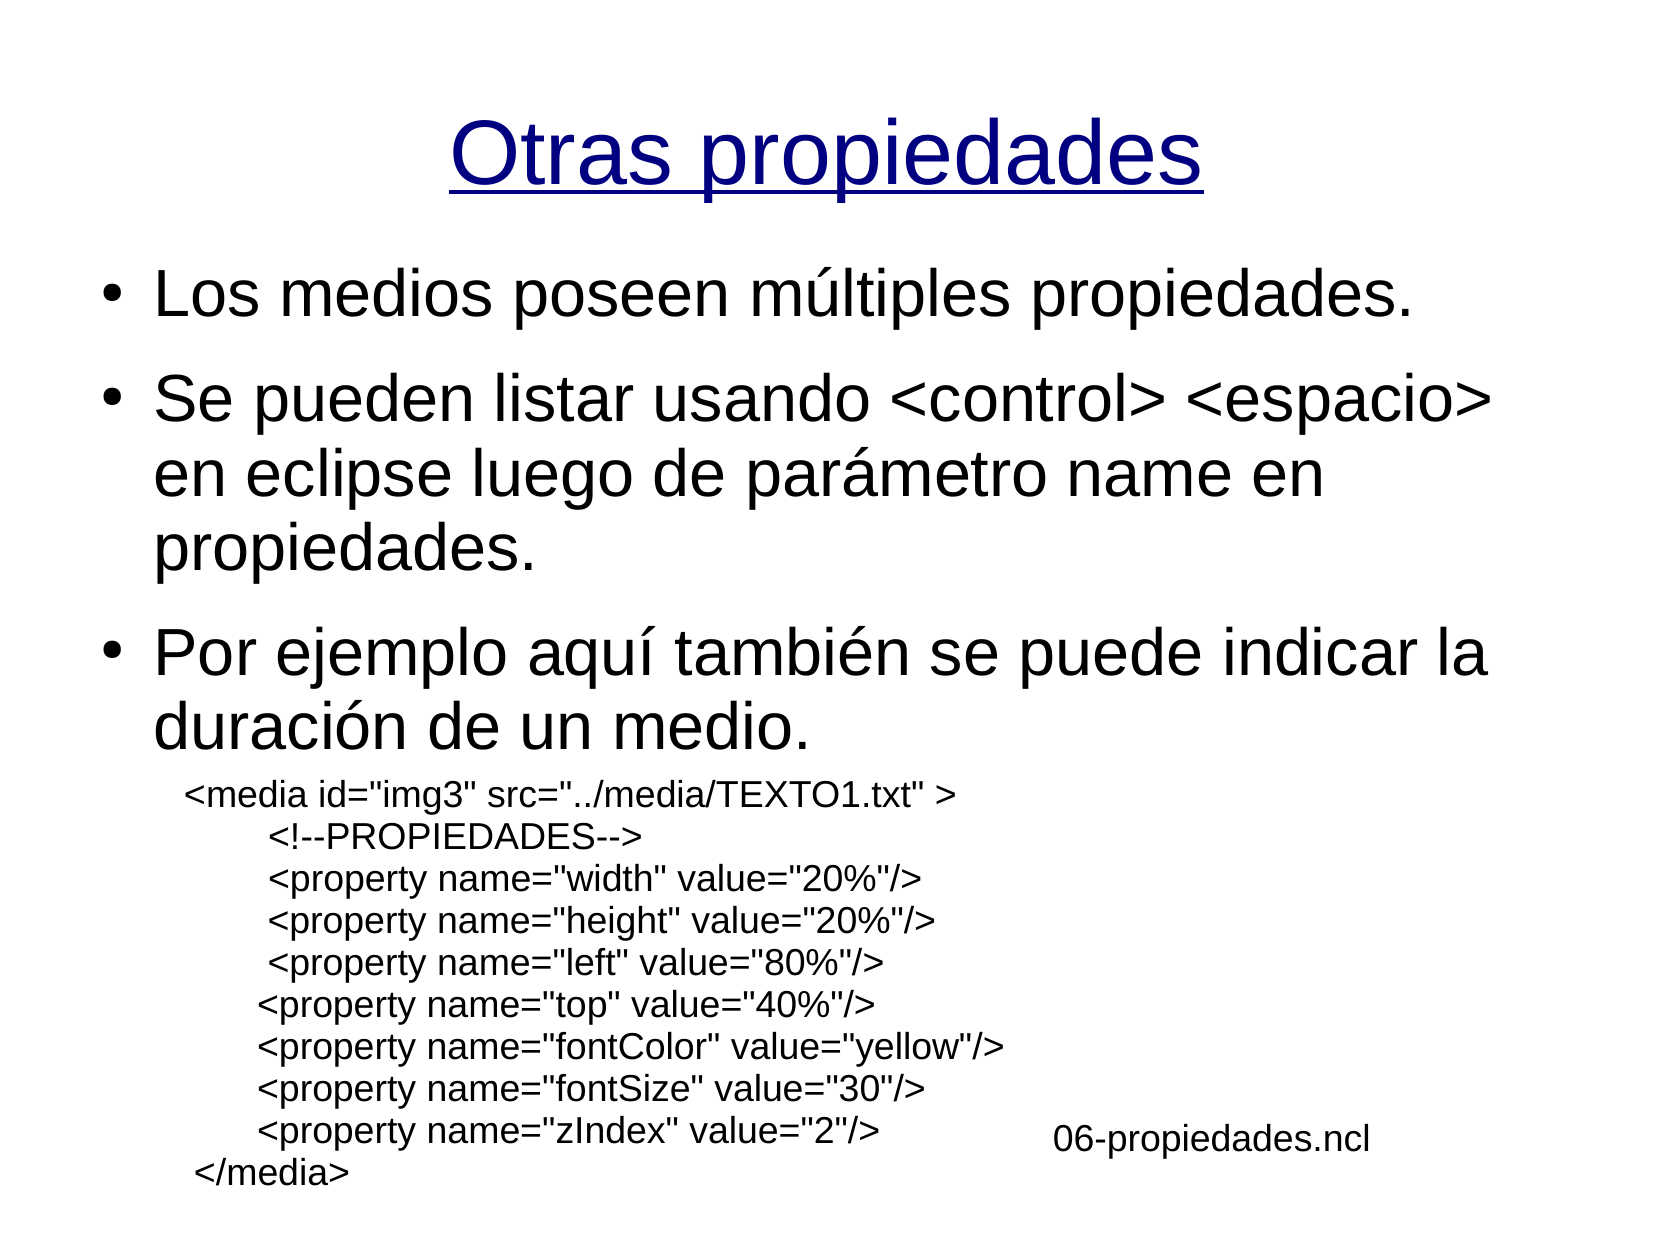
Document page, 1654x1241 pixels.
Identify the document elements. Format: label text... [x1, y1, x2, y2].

text_box 06-propiedades.ncl [1038, 1109, 1386, 1167]
title Otras propiedades [82, 49, 1571, 257]
text_box <media id="img3" src="../media/TEXTO1.txt" > <!--PROPIEDADES--> <property name="width" value="20%"/> <property name="height" value="20%"/> <property name="left" value="80%"/> <property name="top" value="40%"/> <property name="fontColor" value="yellow"/> <property name="fontSize" value="30"/> <property name="zIndex" value="2"/> </media> [95, 766, 1550, 1201]
list Los medios poseen múltiples propiedades. Se pueden listar usando <control> <espacio> en eclipse luego de parámetro name en propiedades. Por ejemplo aquí también se puede indicar la duración de un medio. [82, 256, 1538, 766]
